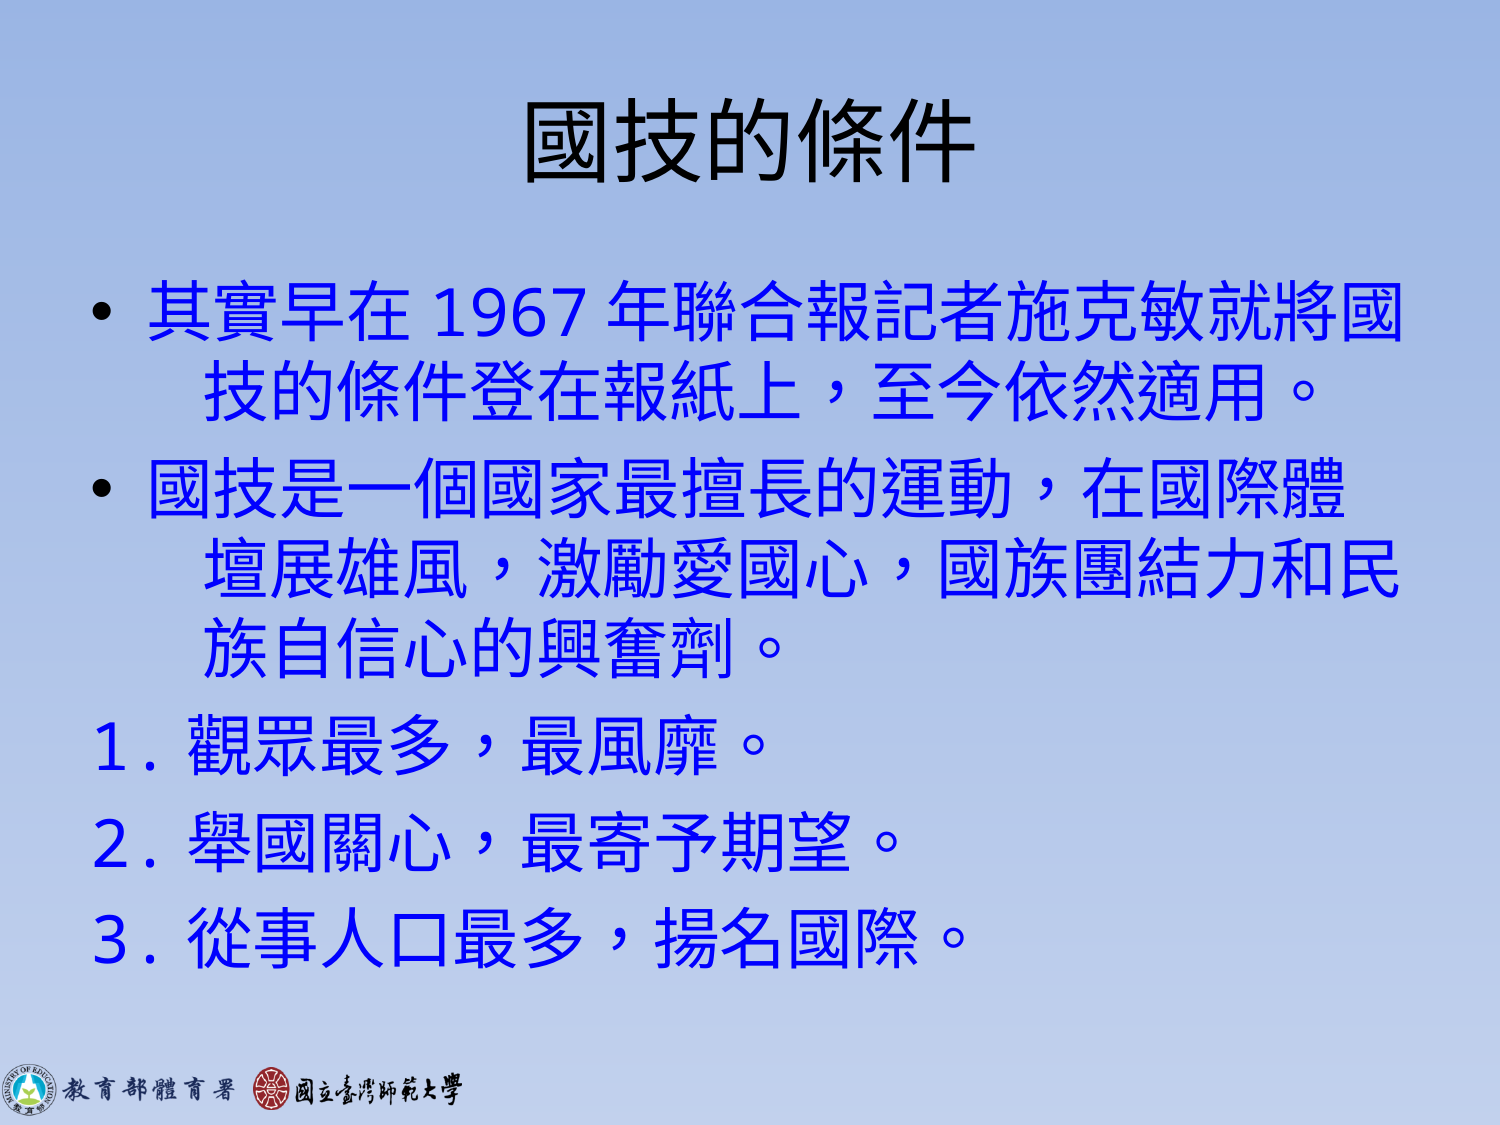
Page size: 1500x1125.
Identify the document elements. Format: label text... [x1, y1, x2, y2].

list 其實早在1967年聯合報記者施克敏就將國技的條件登在報紙上，至今依然適用。 國技是一個國家最擅長的運動，在國際體壇展雄風，激勵愛國心，國族團結力和民族自信心的興奮劑。 1.觀眾最多，最風靡。 2.舉國關心，最寄予期望。 3.從事人口最多，揚名國際。 [75, 262, 1426, 1005]
title 國技的條件 [75, 45, 1426, 233]
